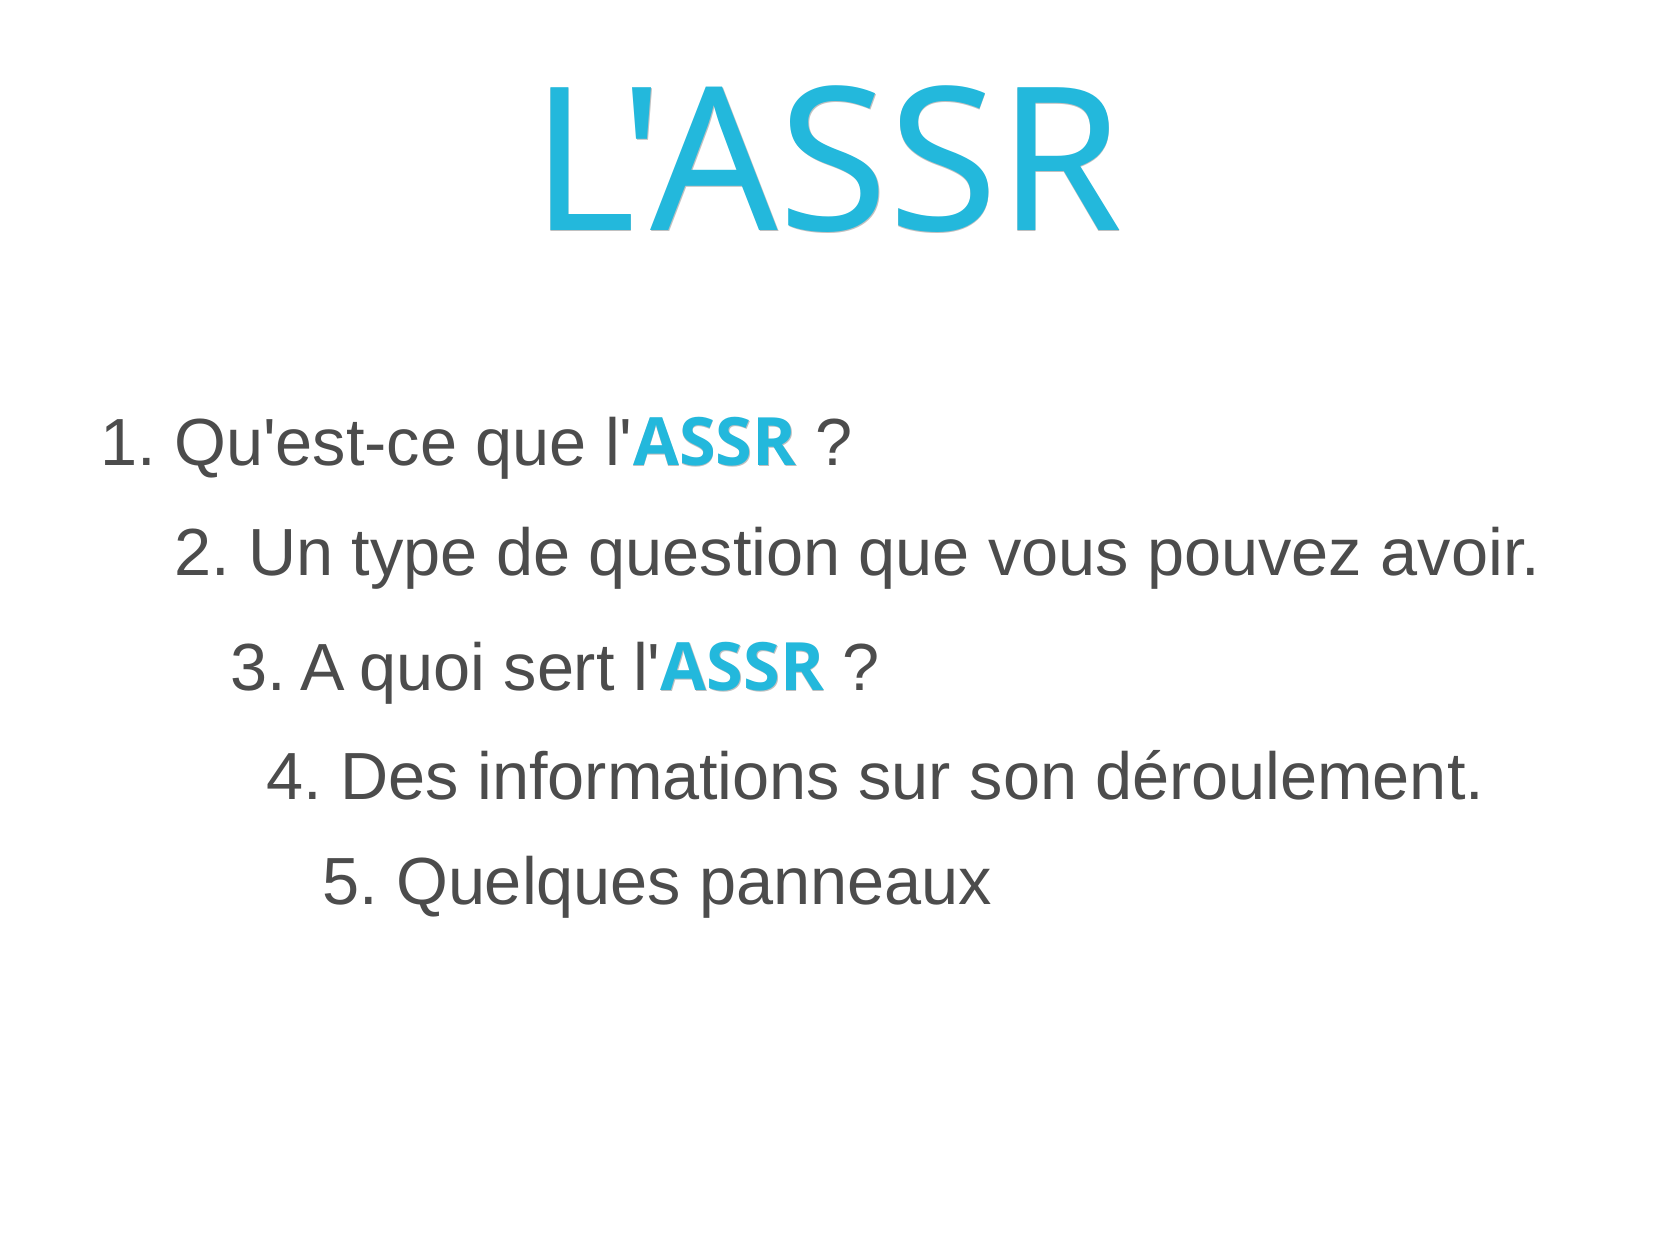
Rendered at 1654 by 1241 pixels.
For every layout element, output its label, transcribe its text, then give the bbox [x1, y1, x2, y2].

list 1. Qu'est-ce que l'ASSR ? 2. Un type de question que vous pouvez avoir. 3. A quoi sert l'ASSR ? 4. Des informations sur son déroulement. 5. Quelques panneaux [82, 290, 1571, 1109]
title L'ASSR [82, 49, 1571, 257]
